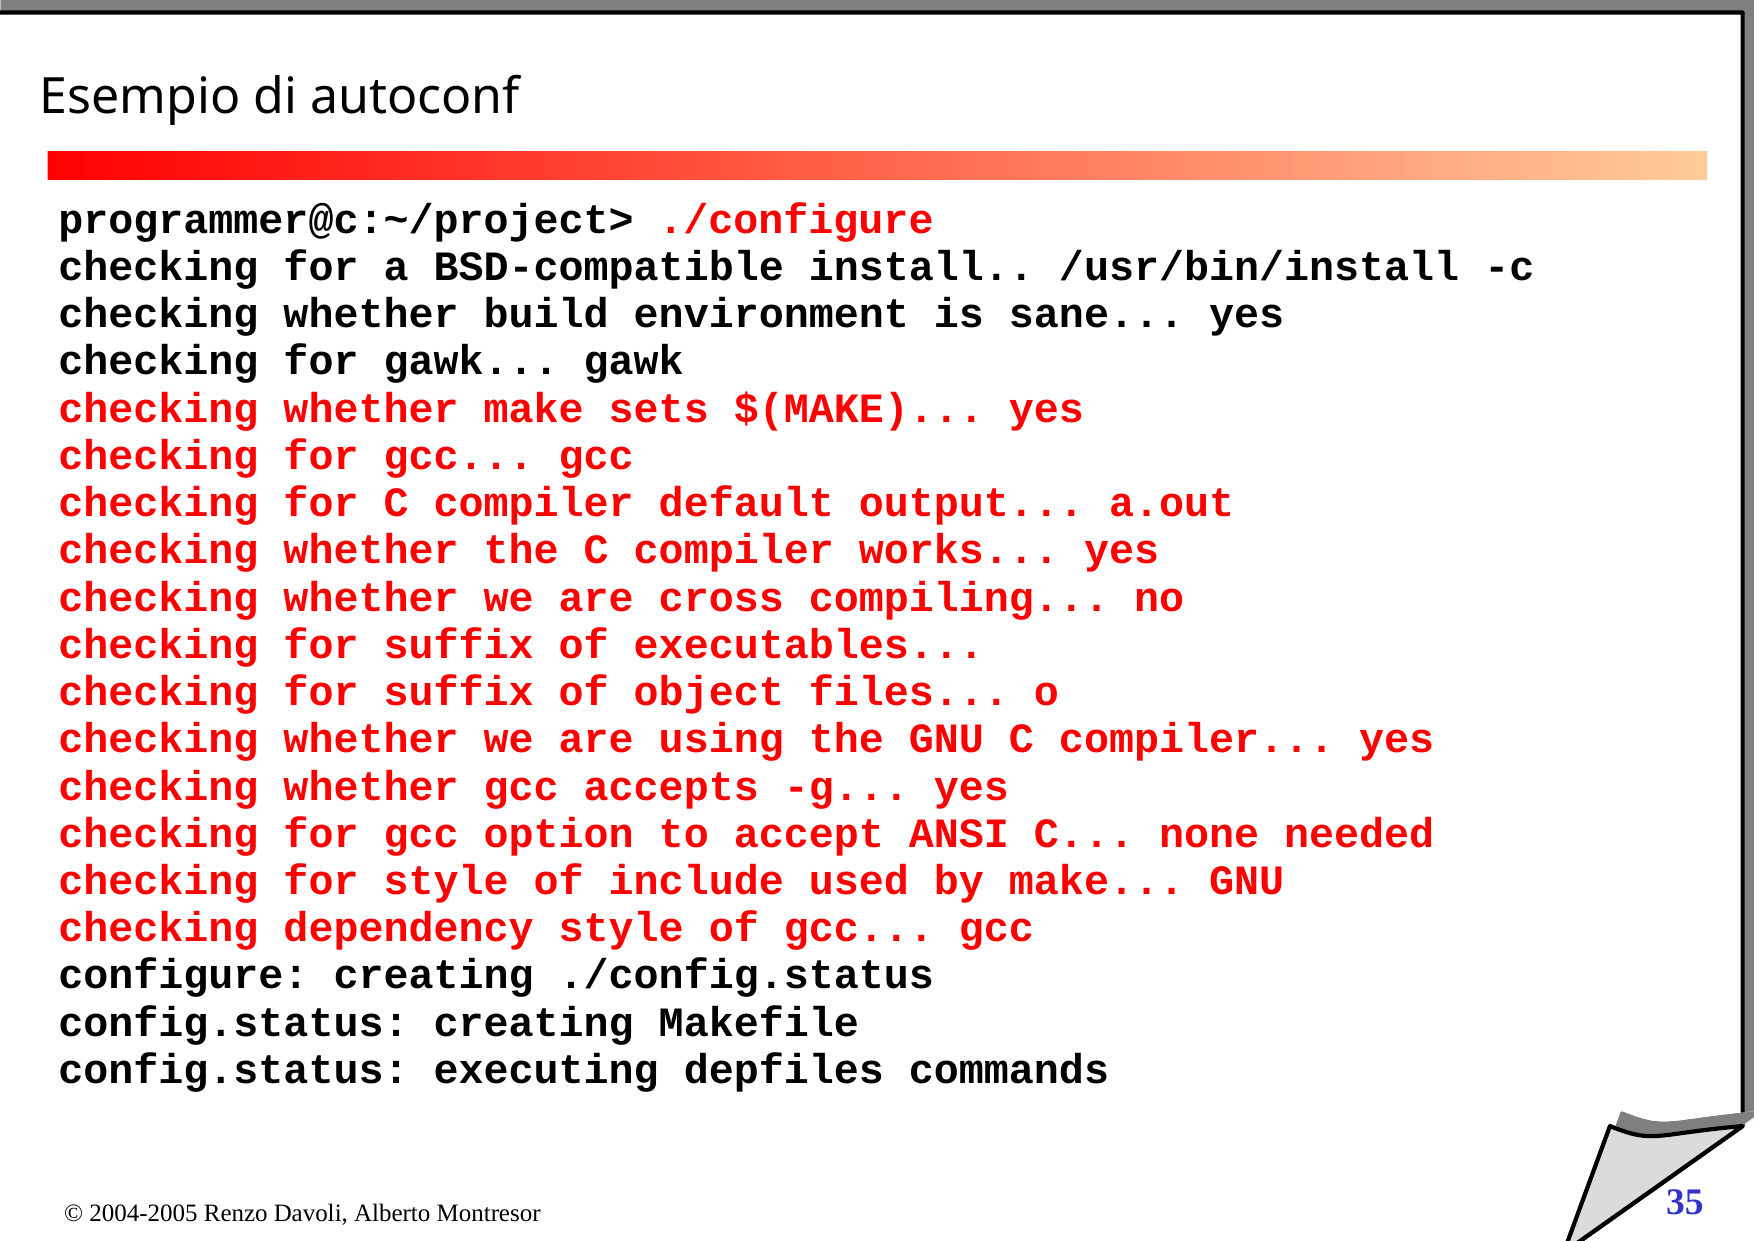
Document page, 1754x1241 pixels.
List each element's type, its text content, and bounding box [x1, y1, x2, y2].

title Esempio di autoconf [40, 49, 1714, 144]
list [116, 234, 1754, 846]
list programmer@c:~/project> ./configure checking for a BSD-compatible install.. /usr/bin/install -c checking whether build environment is sane... yes checking for gawk... gawk checking whether make sets $(MAKE)... yes checking for gcc... gcc checking for C compiler default output... a.out checking whether the C compiler works... yes checking whether we are cross compiling... no checking for suffix of executables... checking for suffix of object files... o checking whether we are using the GNU C compiler... yes checking whether gcc accepts -g... yes checking for gcc option to accept ANSI C... none needed checking for style of include used by make... GNU checking dependency style of gcc... gcc configure: creating ./config.status config.status: creating Makefile config.status: executing depfiles commands [58, 198, 1754, 1241]
